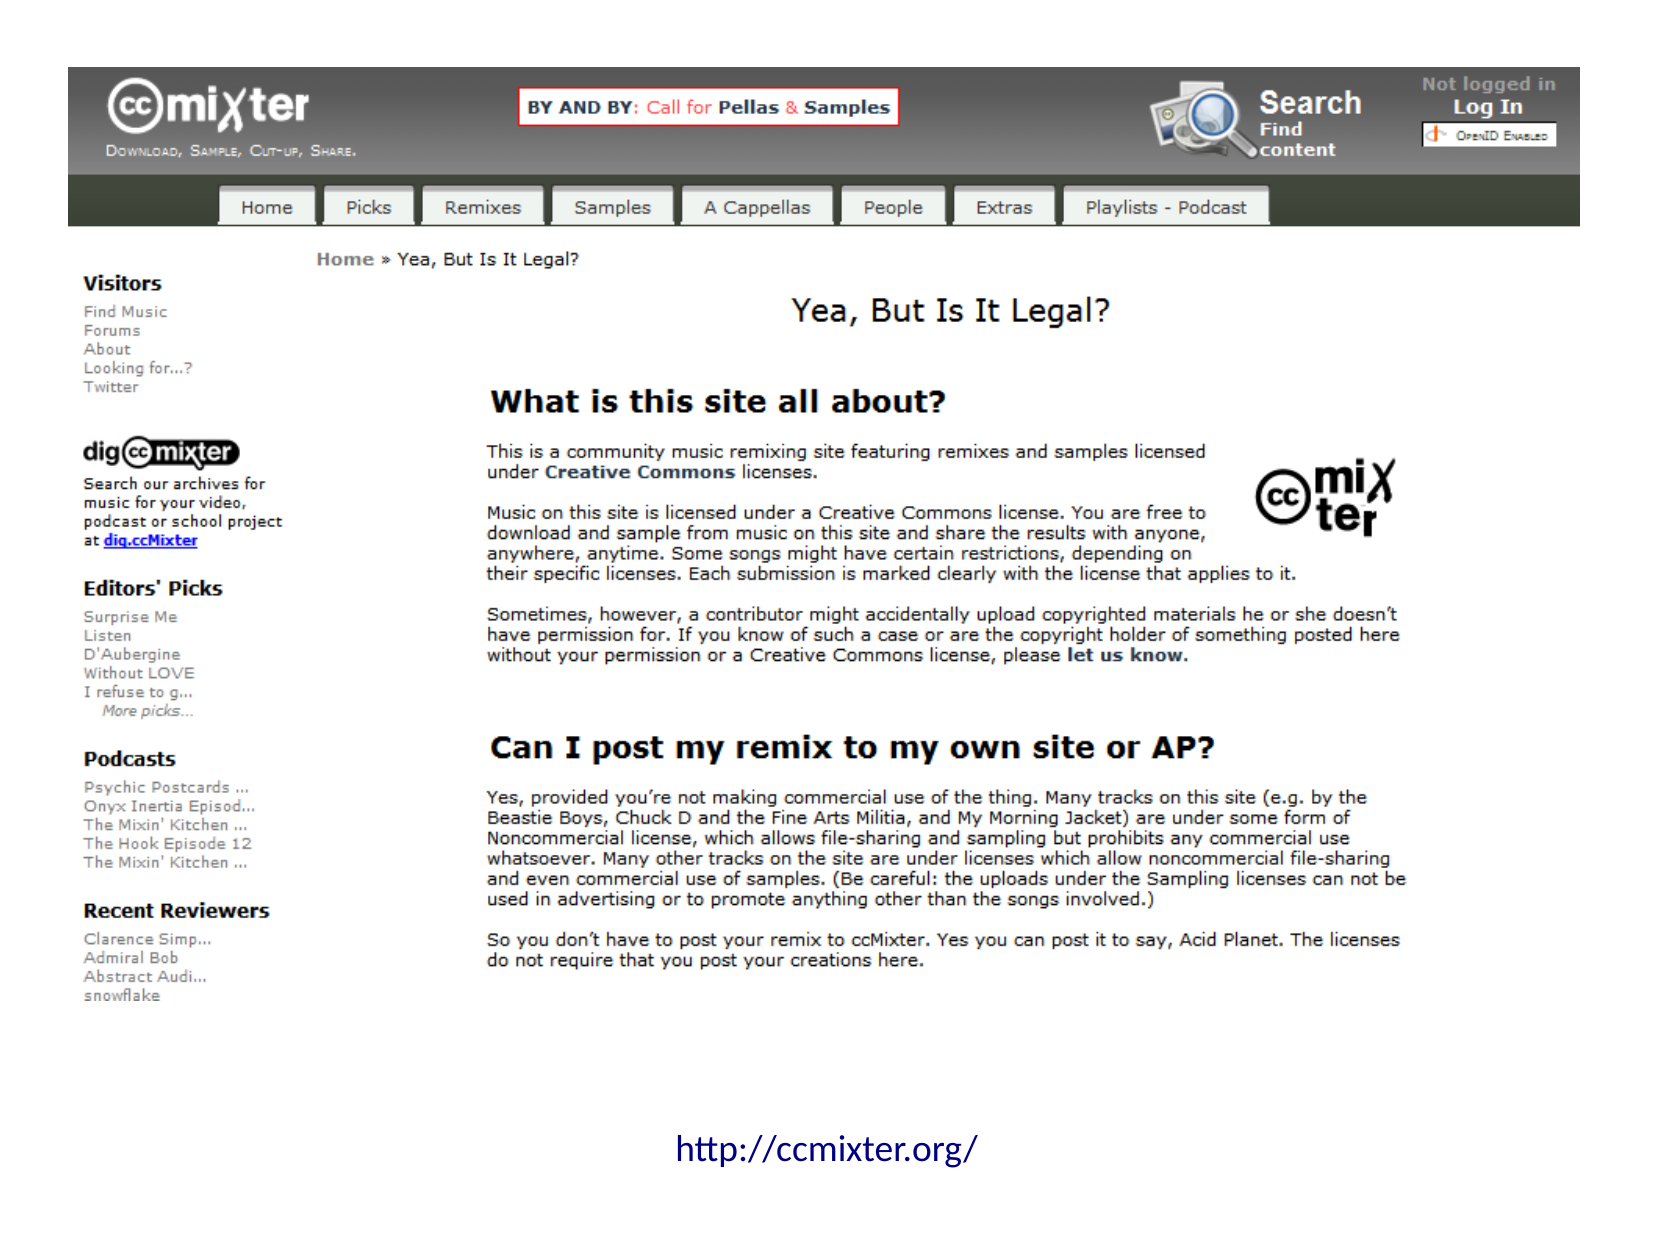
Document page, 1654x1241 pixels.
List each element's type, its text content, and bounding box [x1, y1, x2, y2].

picture [68, 67, 1580, 1001]
title http://ccmixter.org/ [82, 1122, 1571, 1182]
